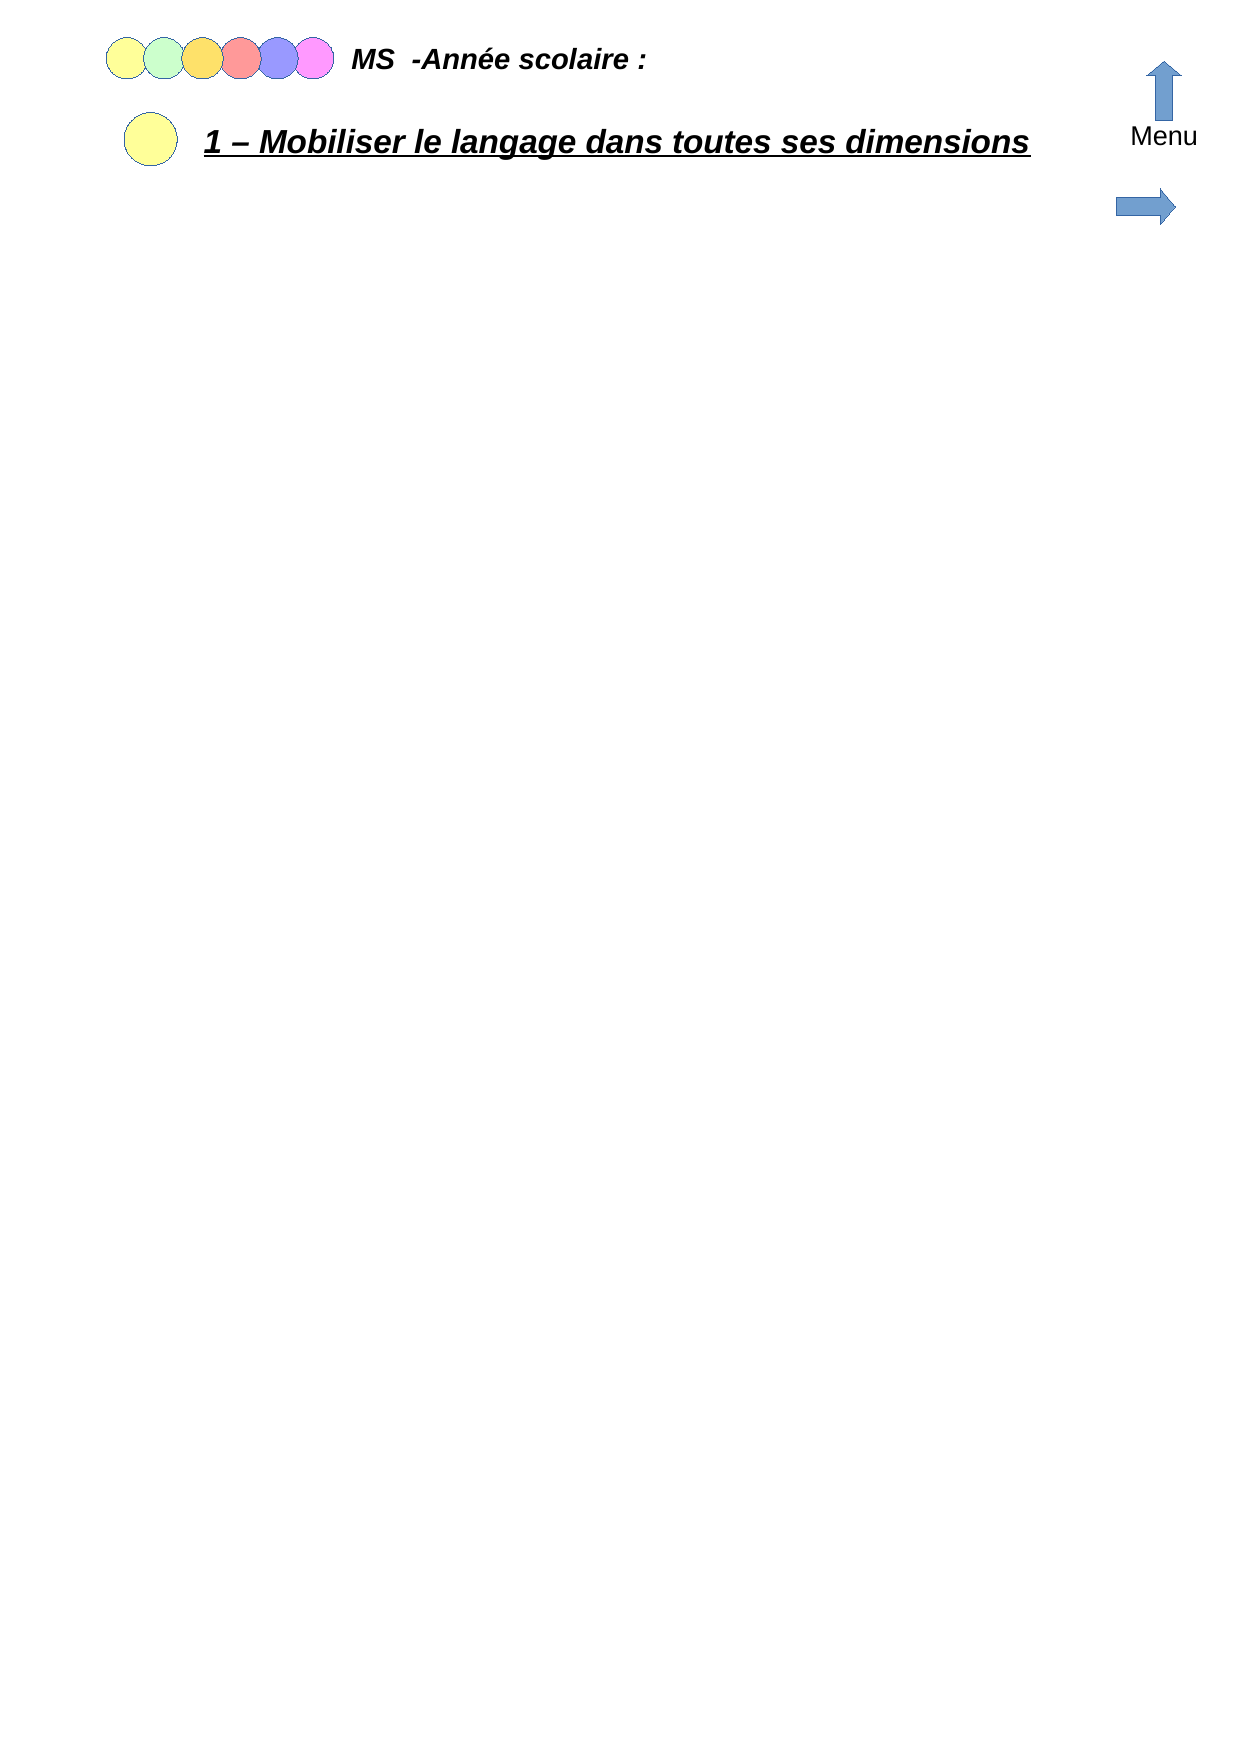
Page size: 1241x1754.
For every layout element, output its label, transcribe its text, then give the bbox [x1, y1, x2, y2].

text_box MS -Année scolaire : [336, 35, 1058, 86]
text_box [1116, 188, 1176, 225]
text_box Menu [1146, 61, 1182, 121]
text_box [124, 112, 178, 166]
text_box [106, 37, 334, 79]
text_box 1 – Mobiliser le langage dans toutes ses dimensions [188, 115, 1099, 168]
